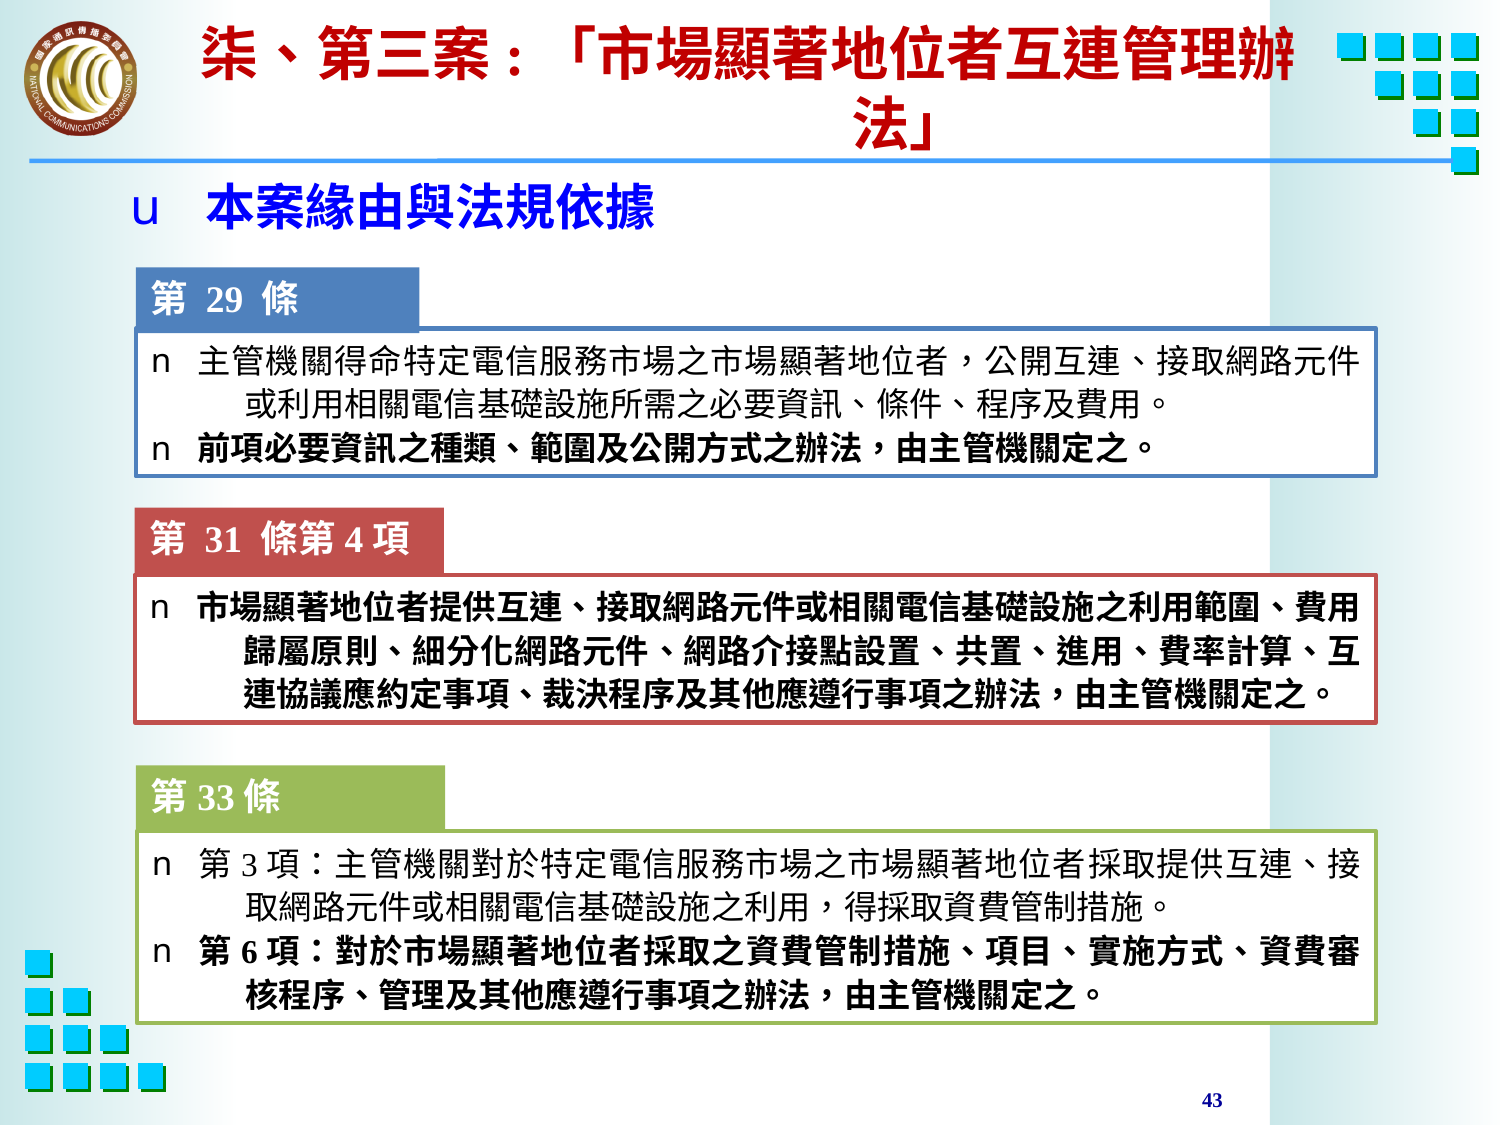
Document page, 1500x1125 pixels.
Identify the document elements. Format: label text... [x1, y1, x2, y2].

text_box 第 31 條第4項 [134, 507, 444, 574]
text_box 主管機關得命特定電信服務市場之市場顯著地位者，公開互連、接取網路元件或利用相關電信基礎設施所需之必要資訊、條件、程序及費用。 前項必要資訊之種類、範圍及公開方式之辦法，由主管機關定之。 [135, 328, 1377, 477]
text_box 第33條 [135, 765, 446, 832]
text_box 市場顯著地位者提供互連、接取網路元件或相關電信基礎設施之利用範圍、費用歸屬原則、細分化網路元件、網路介接點設置、共置、進用、費率計算、互連協議應約定事項、裁決程序及其他應遵行事項之辦法，由主管機關定之。 [134, 574, 1377, 723]
text_box [297, 420, 581, 507]
text_box 第 29 條 [135, 267, 420, 334]
title 柒、第三案:「市場顯著地位者互連管理辦法」 [133, 9, 1363, 164]
text_box 第3項：主管機關對於特定電信服務市場之市場顯著地位者採取提供互連、接取網路元件或相關電信基礎設施之利用，得採取資費管制措施。 第6項：對於市場顯著地位者採取之資費管制措施、項目、實施方式、資費審核程序、管理及其他應遵行事項之辦法，由主管機關定之。 [136, 831, 1377, 1024]
text_box 本案緣由與法規依據 [116, 168, 1211, 243]
